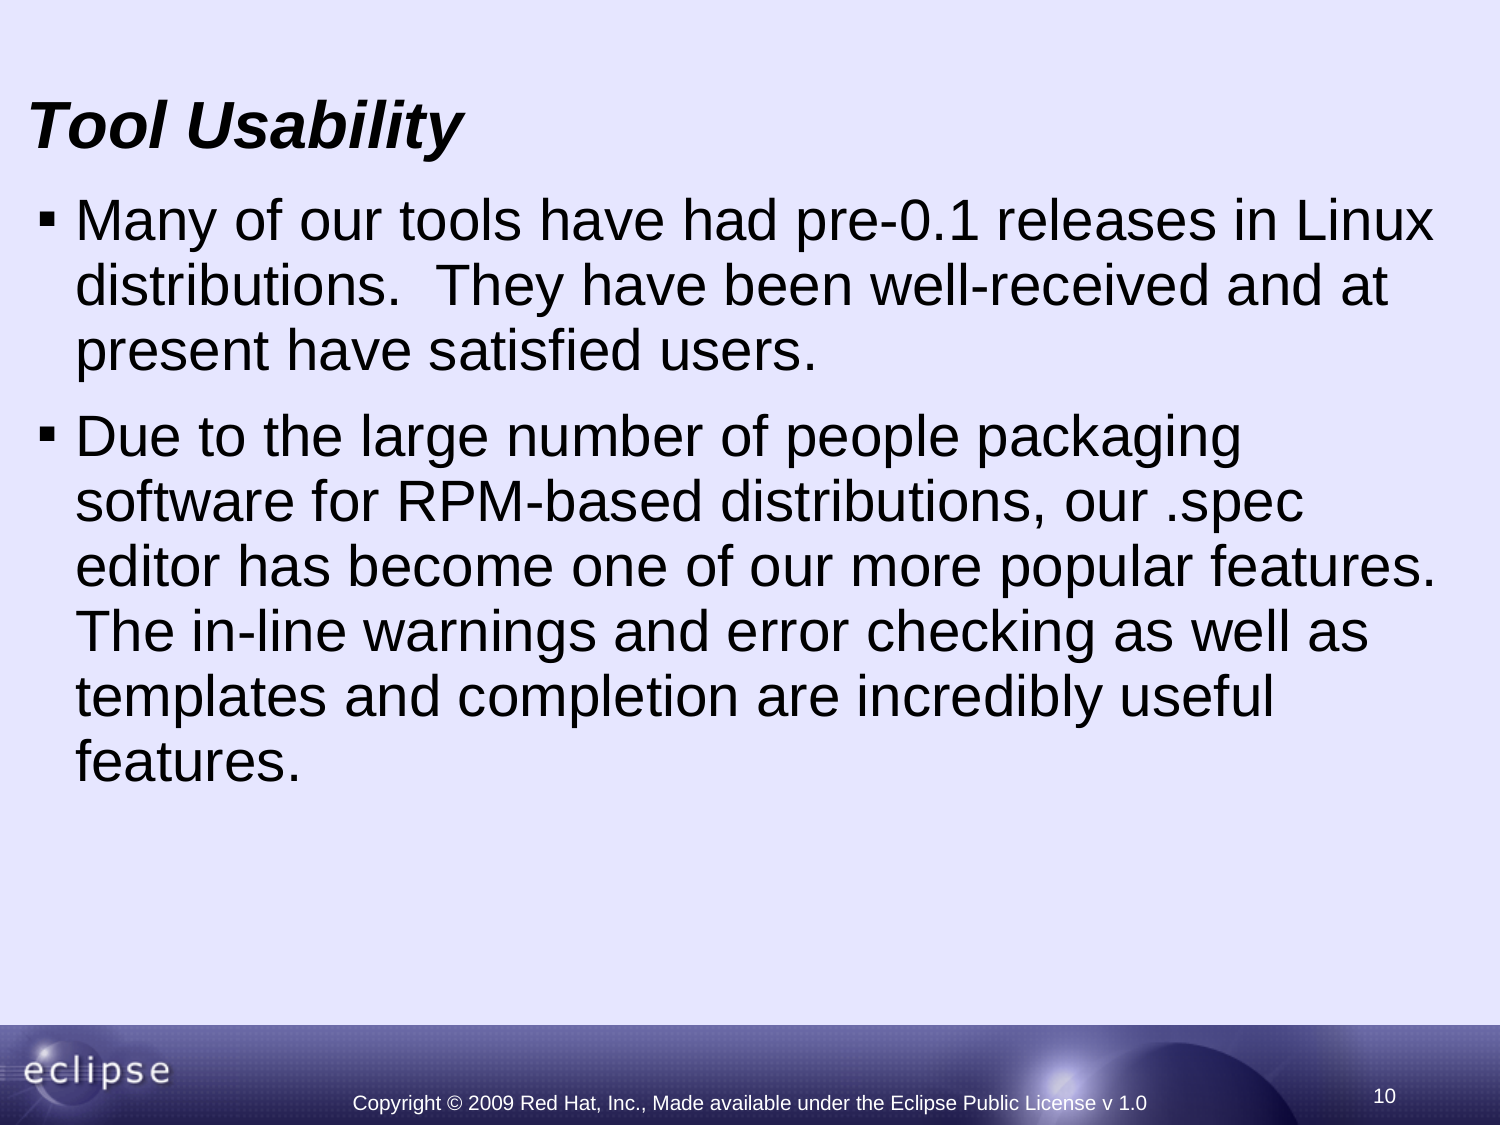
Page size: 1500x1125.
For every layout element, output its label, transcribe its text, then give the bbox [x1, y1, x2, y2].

picture [0, 1025, 1500, 1125]
list Many of our tools have had pre-0.1 releases in Linux distributions. They have been well-received and at present have satisfied users. Due to the large number of people packaging software for RPM-based distributions, our .spec editor has become one of our more popular features. The in-line warnings and error checking as well as templates and completion are incredibly useful features. [37, 187, 1463, 1021]
title Tool Usability [26, 84, 1474, 172]
